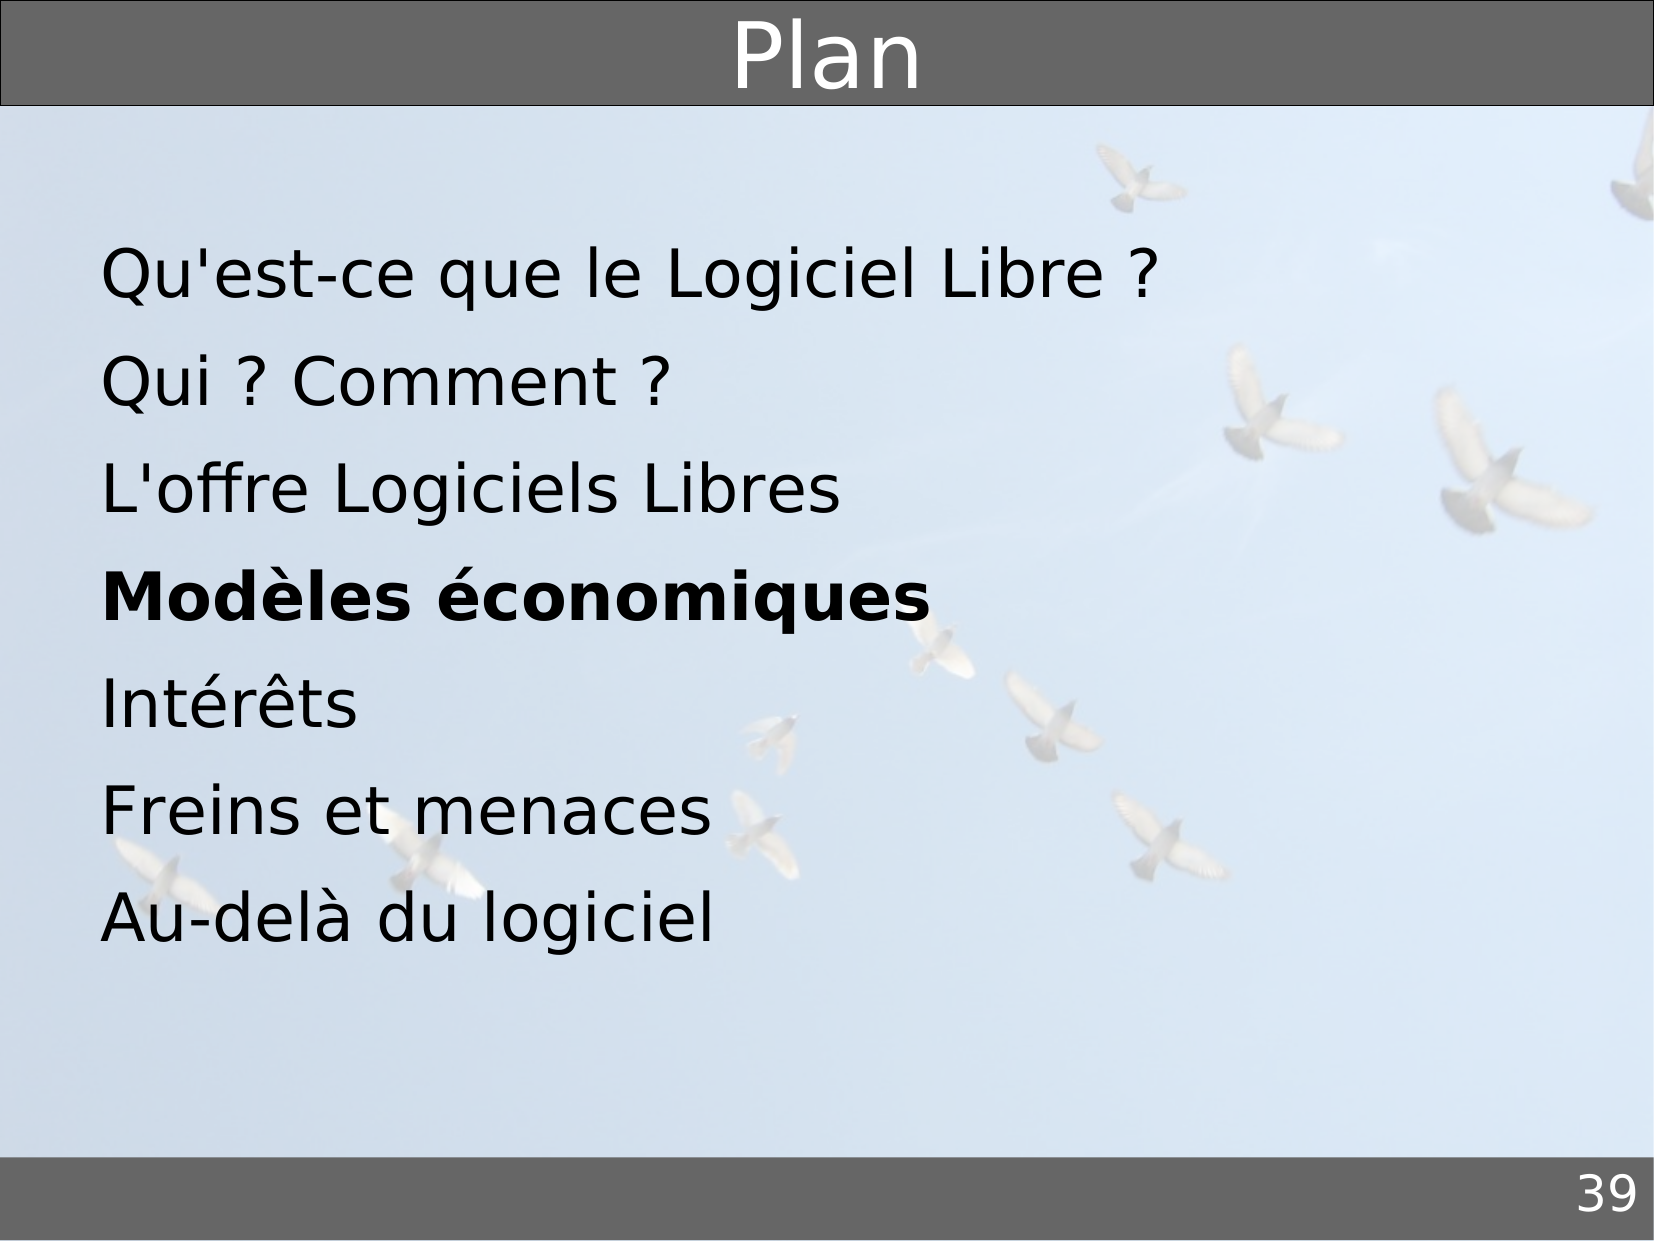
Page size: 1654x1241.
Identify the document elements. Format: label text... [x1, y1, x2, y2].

title Plan [0, 2, 1654, 110]
list Qu'est-ce que le Logiciel Libre ? Qui ? Comment ? L'offre Logiciels Libres Modèles économiques Intérêts Freins et menaces Au-delà du logiciel [82, 235, 1571, 1040]
